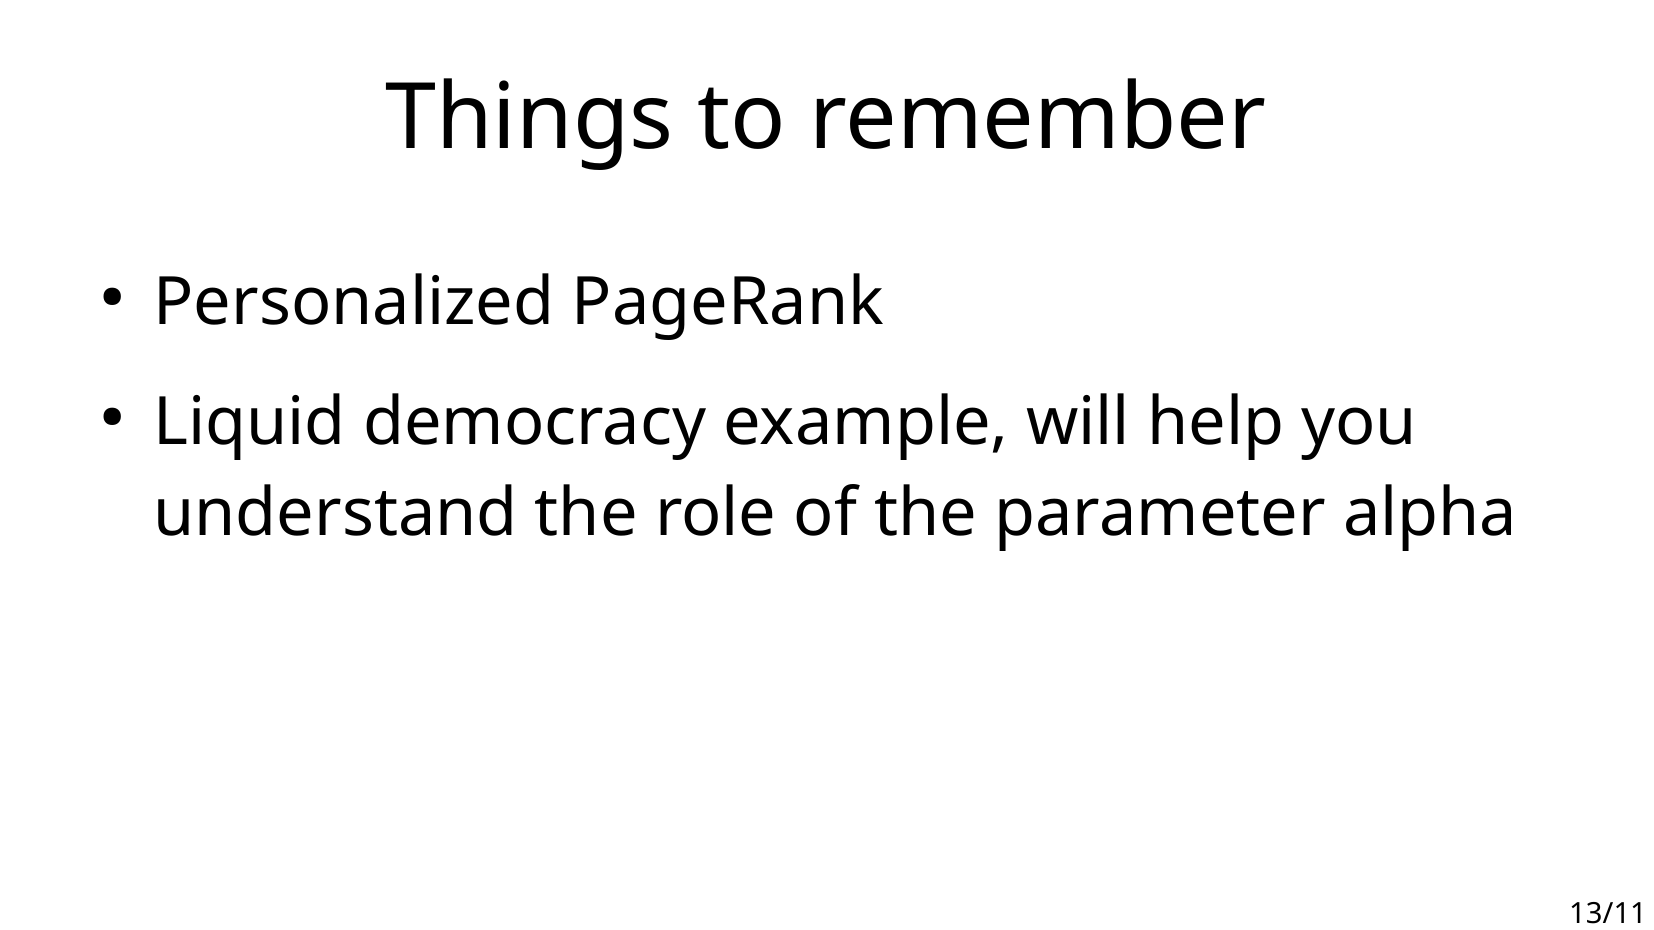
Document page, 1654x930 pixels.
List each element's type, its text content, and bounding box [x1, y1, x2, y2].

title Things to remember [82, 1, 1571, 225]
list Personalized PageRank Liquid democracy example, will help you understand the role of the parameter alpha [82, 252, 1571, 793]
